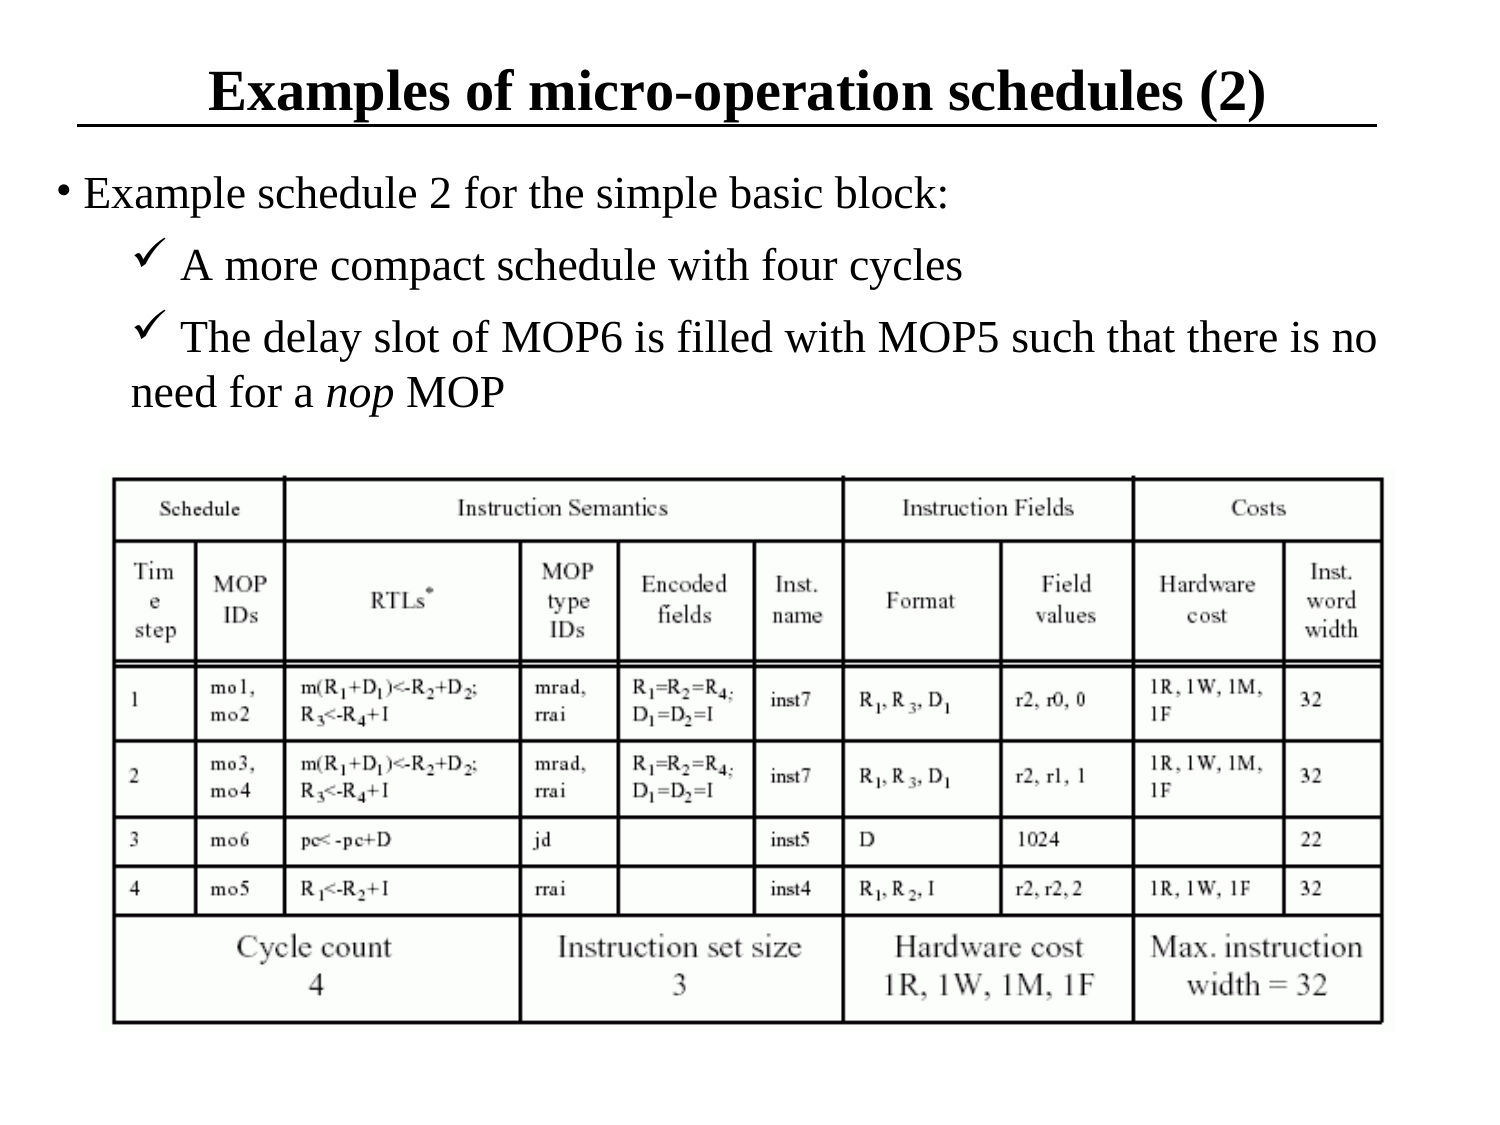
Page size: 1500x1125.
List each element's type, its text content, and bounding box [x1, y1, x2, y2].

title Examples of micro-operation schedules (2) [112, 42, 1364, 124]
title Examples of micro-operation schedules (2) [112, 127, 1364, 132]
picture [100, 467, 1395, 1032]
text_box Example schedule 2 for the simple basic block: A more compact schedule with four cycles The delay slot of MOP6 is filled with MOP5 such that there is no need for a nop MOP [41, 160, 1462, 419]
